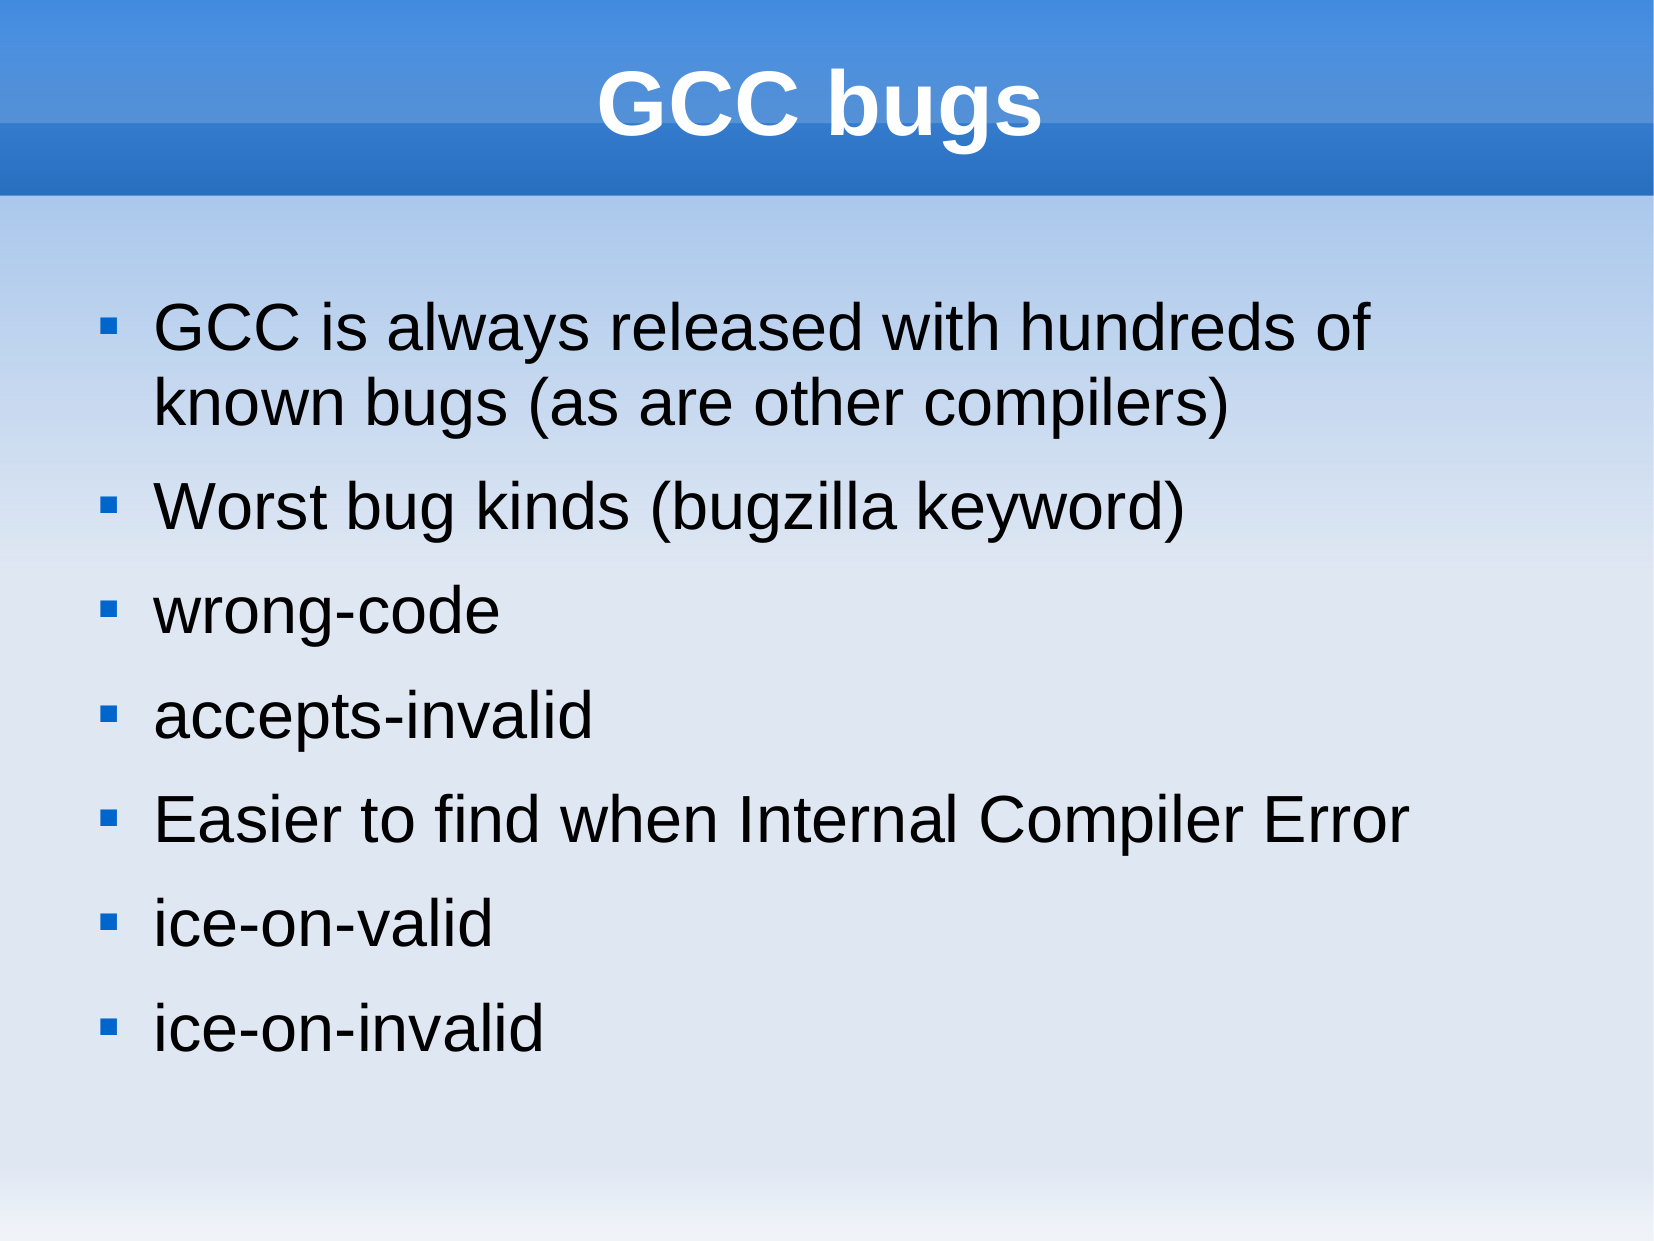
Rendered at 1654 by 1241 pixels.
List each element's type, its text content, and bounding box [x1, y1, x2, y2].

title GCC bugs [76, 7, 1565, 200]
picture [0, 0, 1654, 1241]
list GCC is always released with hundreds of known bugs (as are other compilers) Worst bug kinds (bugzilla keyword) wrong-code accepts-invalid Easier to find when Internal Compiler Error ice-on-valid ice-on-invalid [82, 290, 1571, 1094]
